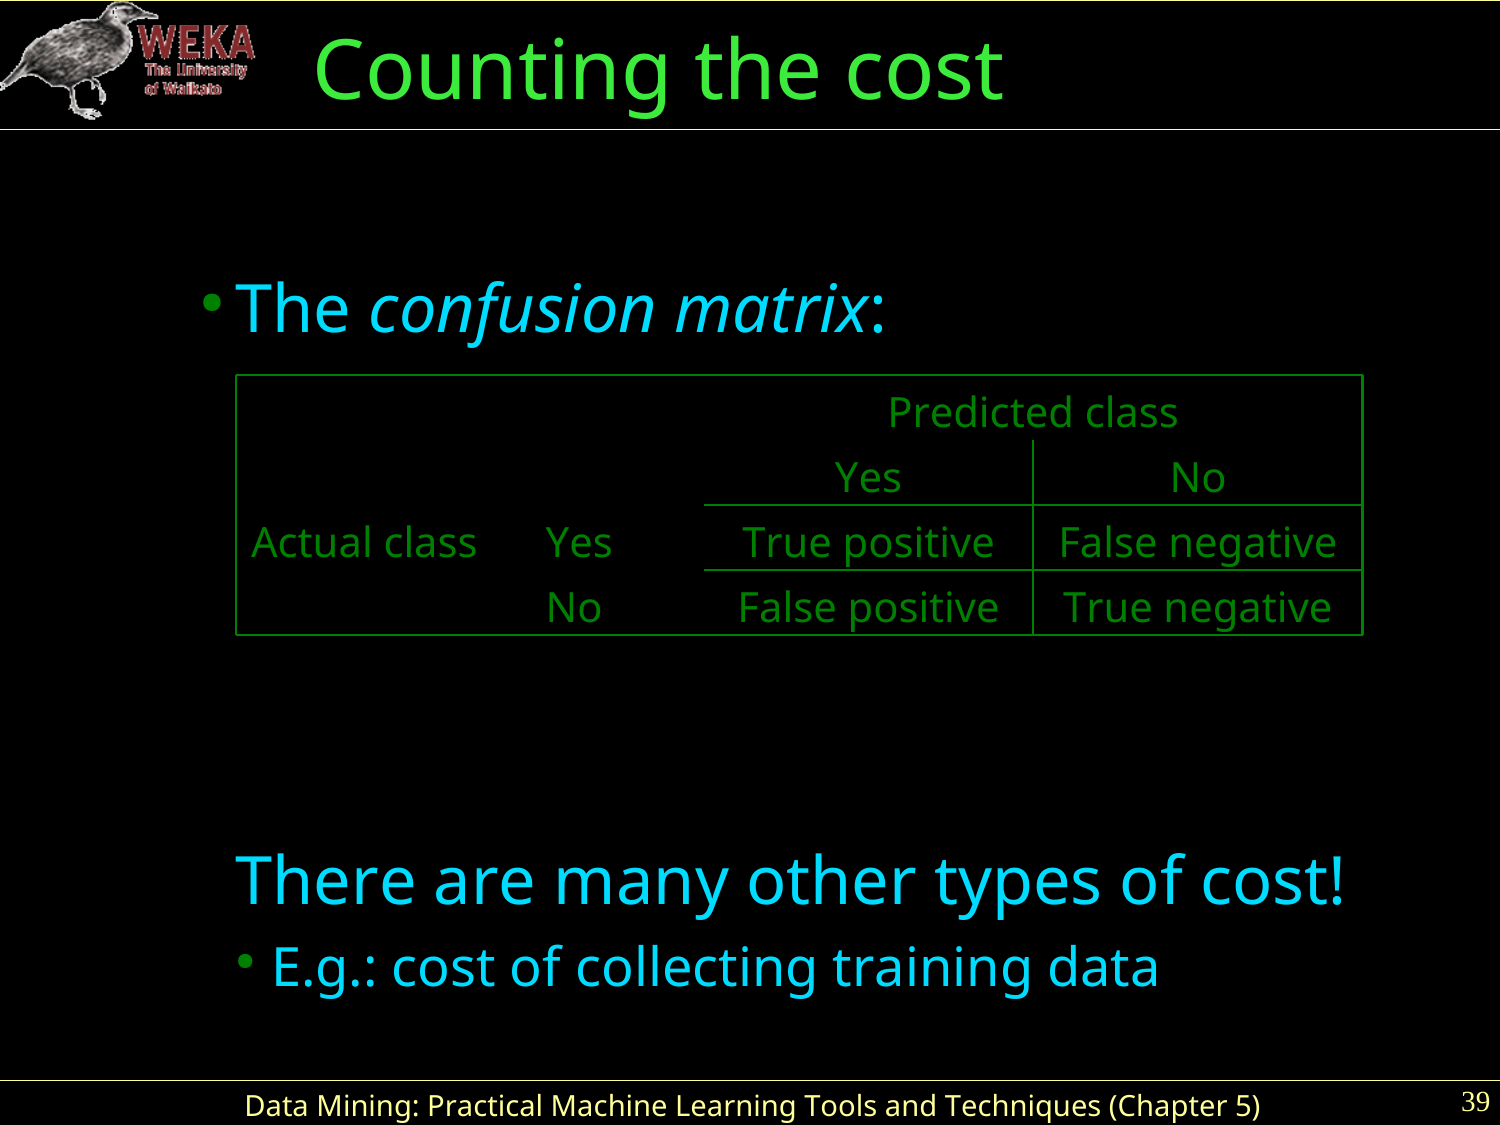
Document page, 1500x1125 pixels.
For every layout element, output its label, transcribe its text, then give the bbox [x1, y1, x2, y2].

text_box False negative [1034, 506, 1361, 569]
text_box Actual class [237, 505, 530, 634]
text_box True positive [704, 506, 1032, 569]
text_box Yes [703, 441, 1032, 504]
text_box False positive [704, 571, 1032, 634]
text_box No [1034, 441, 1361, 504]
picture [0, 1, 266, 129]
text_box Yes [530, 505, 704, 571]
text_box The confusion matrix: There are many other types of cost! E.g.: cost of collecting training data [149, 260, 1388, 936]
title Counting the cost [297, 0, 1500, 148]
text_box No [530, 571, 704, 634]
text_box Predicted class [703, 376, 1361, 441]
text_box True negative [1034, 571, 1361, 634]
